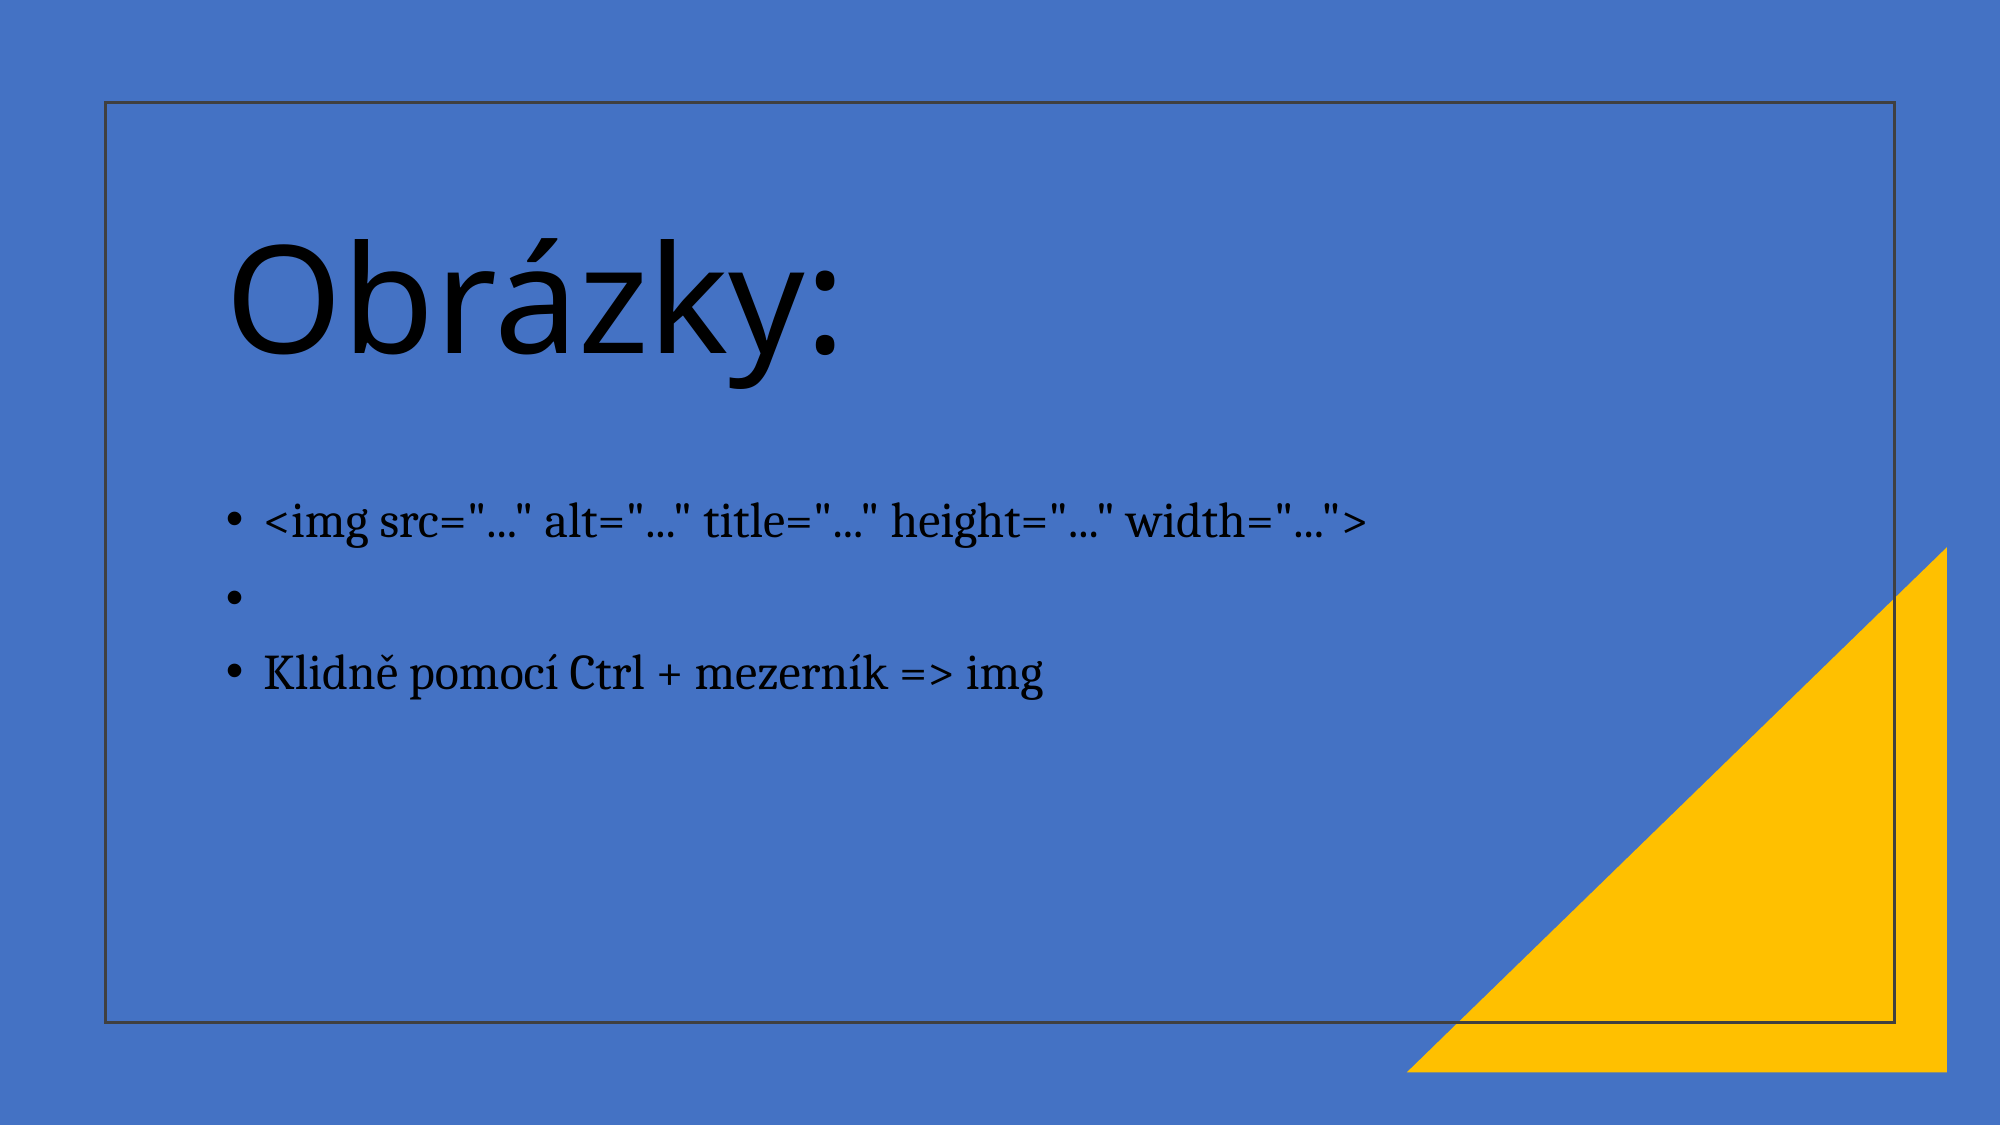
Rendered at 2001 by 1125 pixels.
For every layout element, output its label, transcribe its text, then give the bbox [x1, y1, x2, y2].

list <img src="..." alt="..." title="..." height="..." width="..."> Klidně pomocí Ctrl + mezerník => img [210, 487, 1536, 947]
text_box [0, 0, 2000, 1125]
title Obrázky: [210, 172, 1536, 438]
